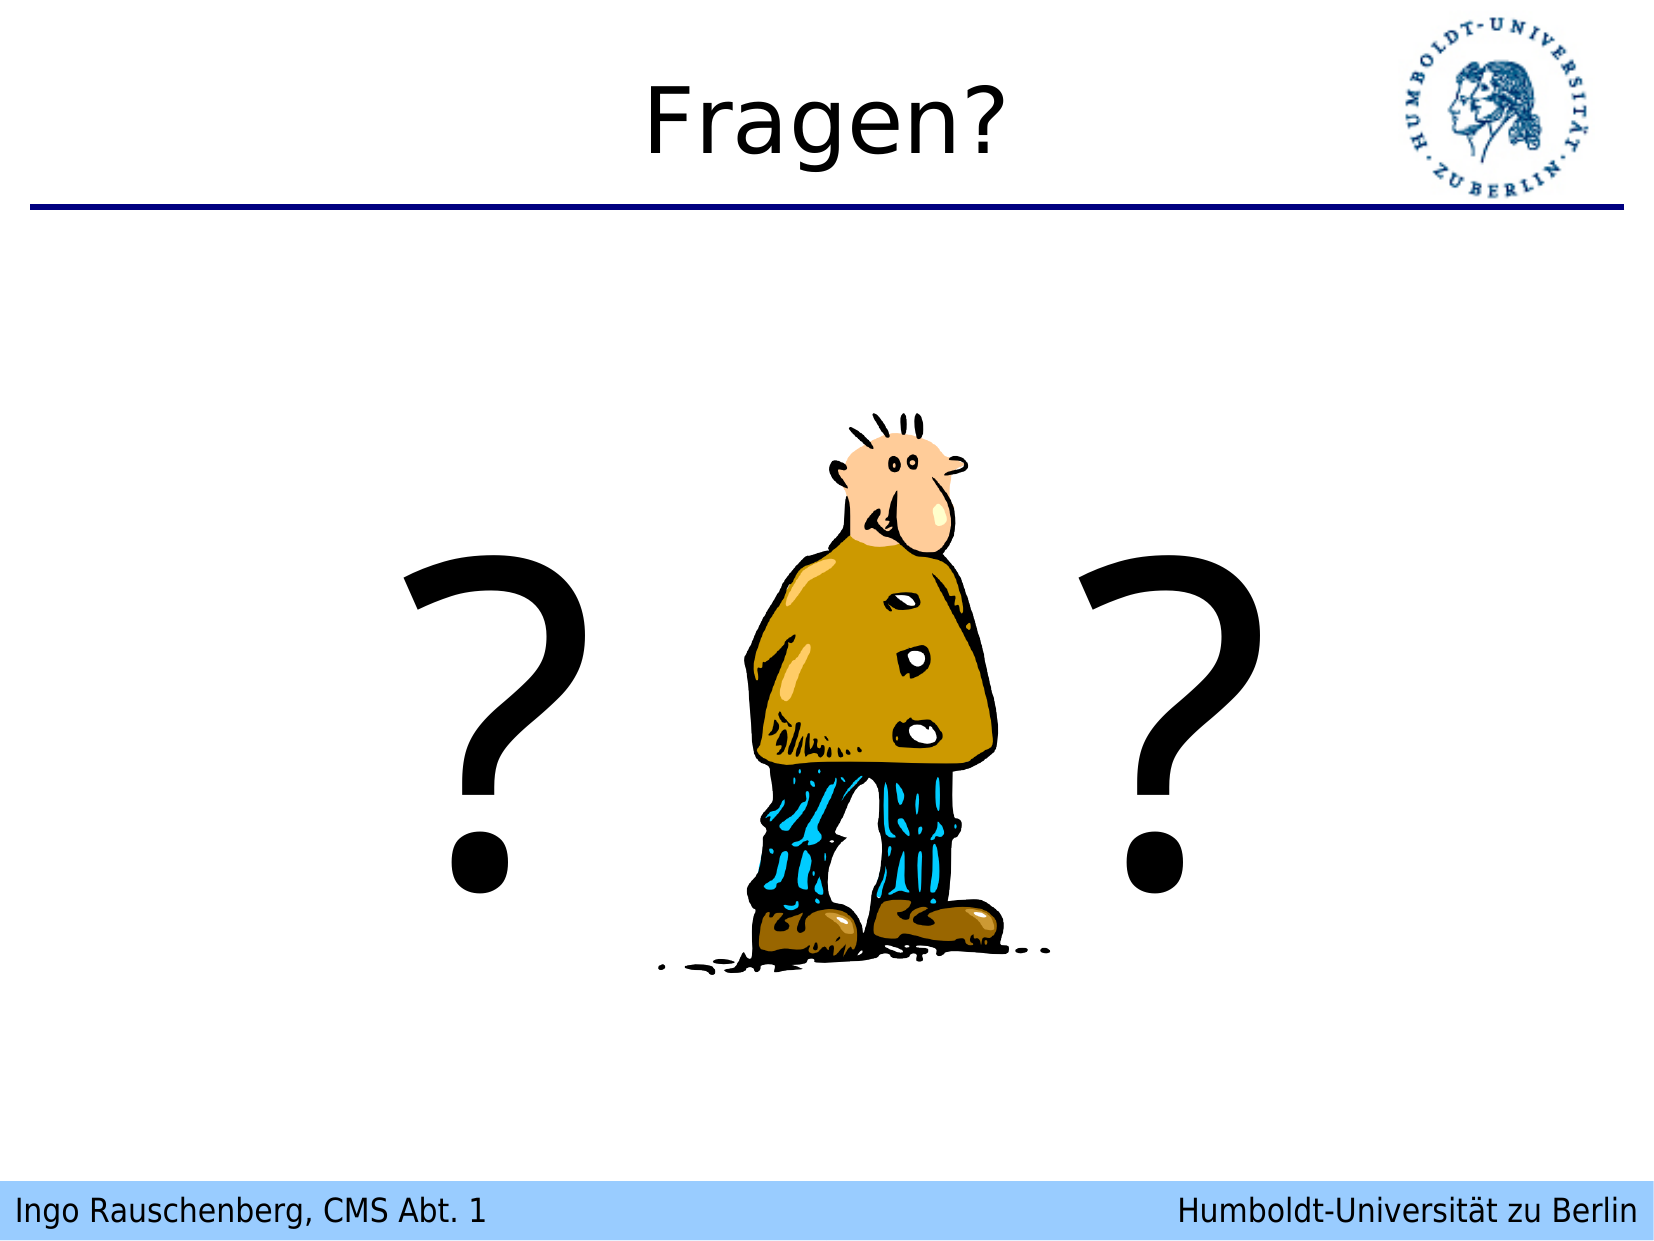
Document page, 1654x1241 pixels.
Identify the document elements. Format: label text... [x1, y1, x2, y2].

picture [640, 412, 1051, 976]
picture [1398, 10, 1595, 204]
text_box Humboldt-Universität zu Berlin [826, 1181, 1654, 1241]
title Fragen? [82, 56, 1571, 188]
text_box Ingo Rauschenberg, CMS Abt. 1 [0, 1181, 826, 1241]
list ? ? [82, 290, 1571, 1109]
